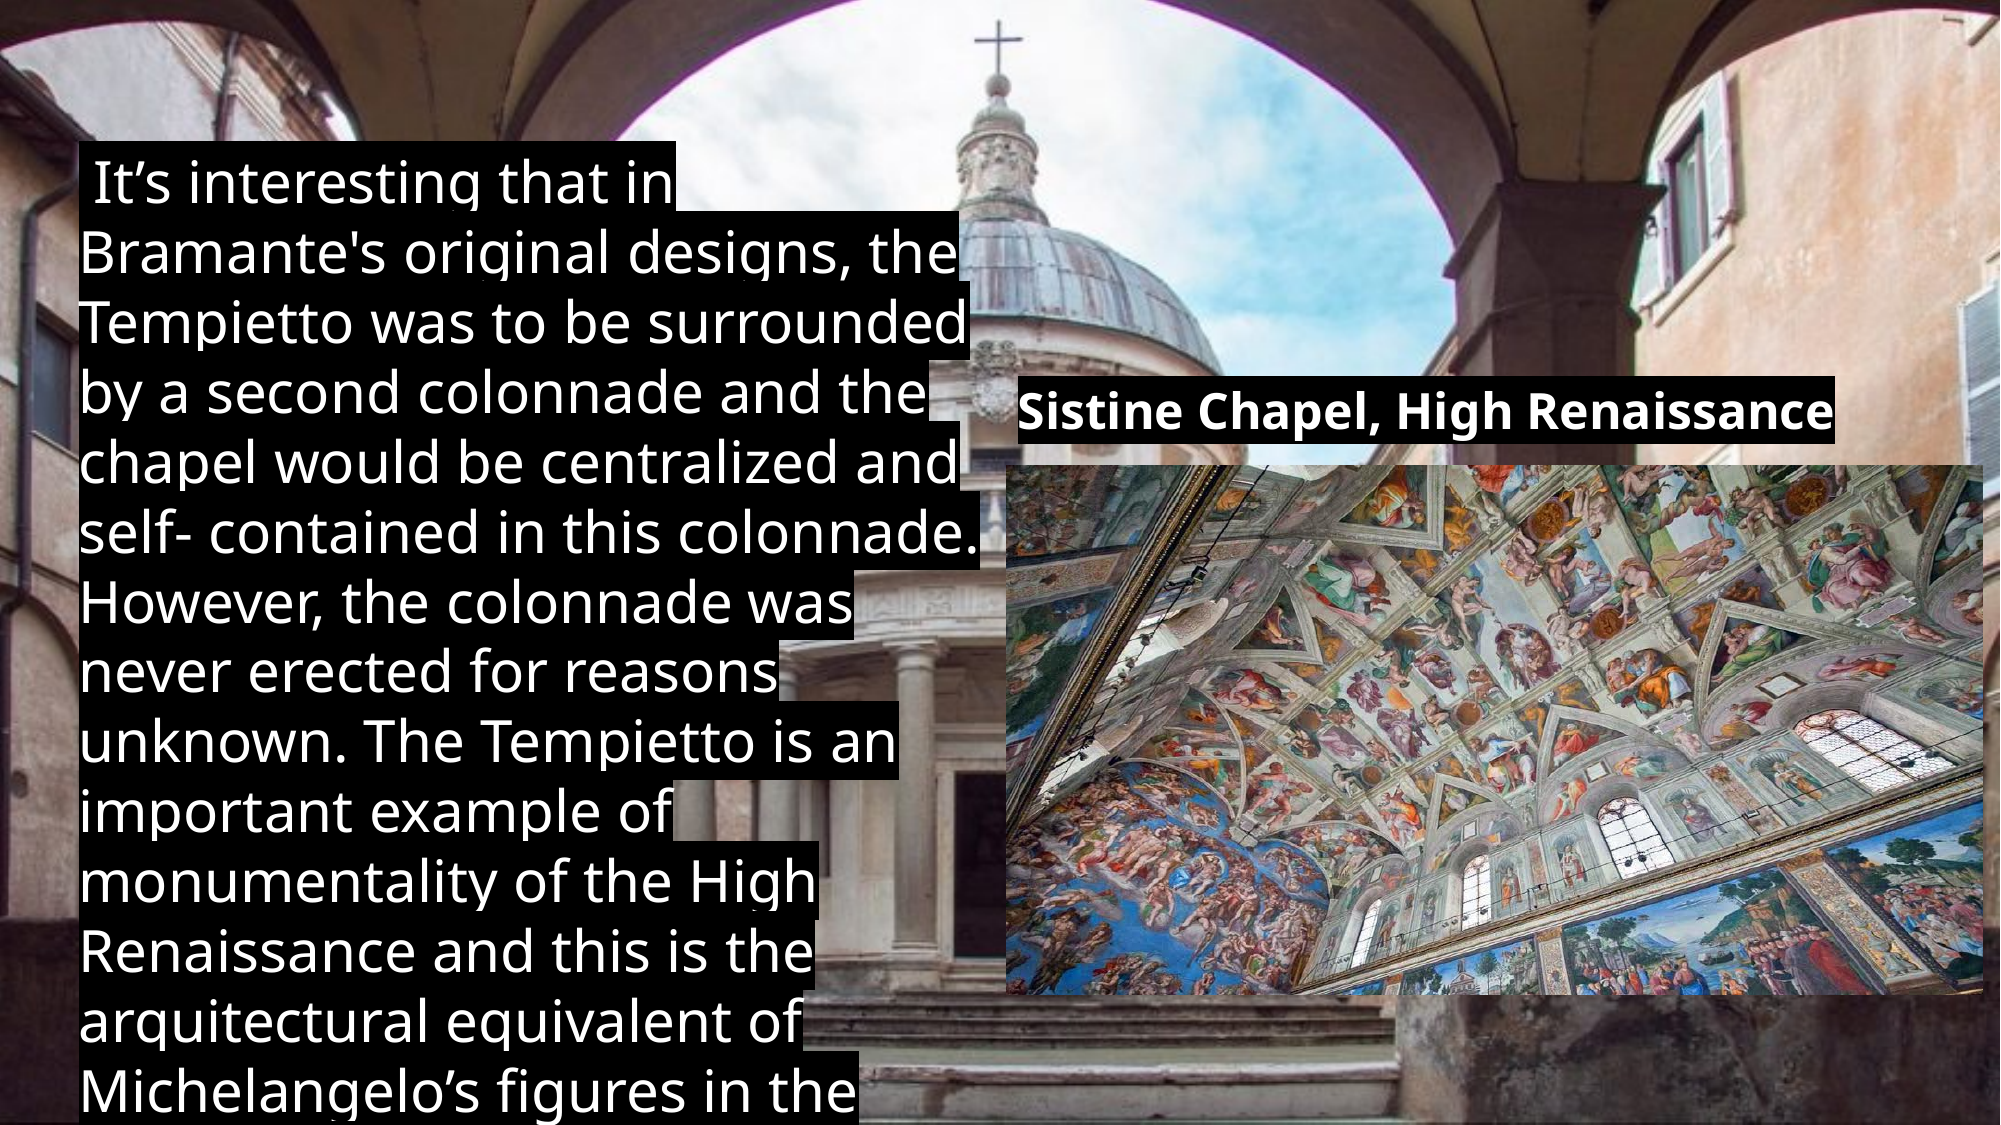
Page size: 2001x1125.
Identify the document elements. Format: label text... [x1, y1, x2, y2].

picture [0, 0, 2000, 1125]
text_box Sistine Chapel, High Renaissance [1002, 371, 1880, 448]
text_box It’s interesting that in Bramante's original designs, the Tempietto was to be surrounded by a second colonnade and the chapel would be centralized and self- contained in this colonnade. However, the colonnade was never erected for reasons unknown. The Tempietto is an important example of monumentality of the High Renaissance and this is the arquitectural equivalent of Michelangelo’s figures in the Sistine Chapel. [63, 137, 1007, 1072]
